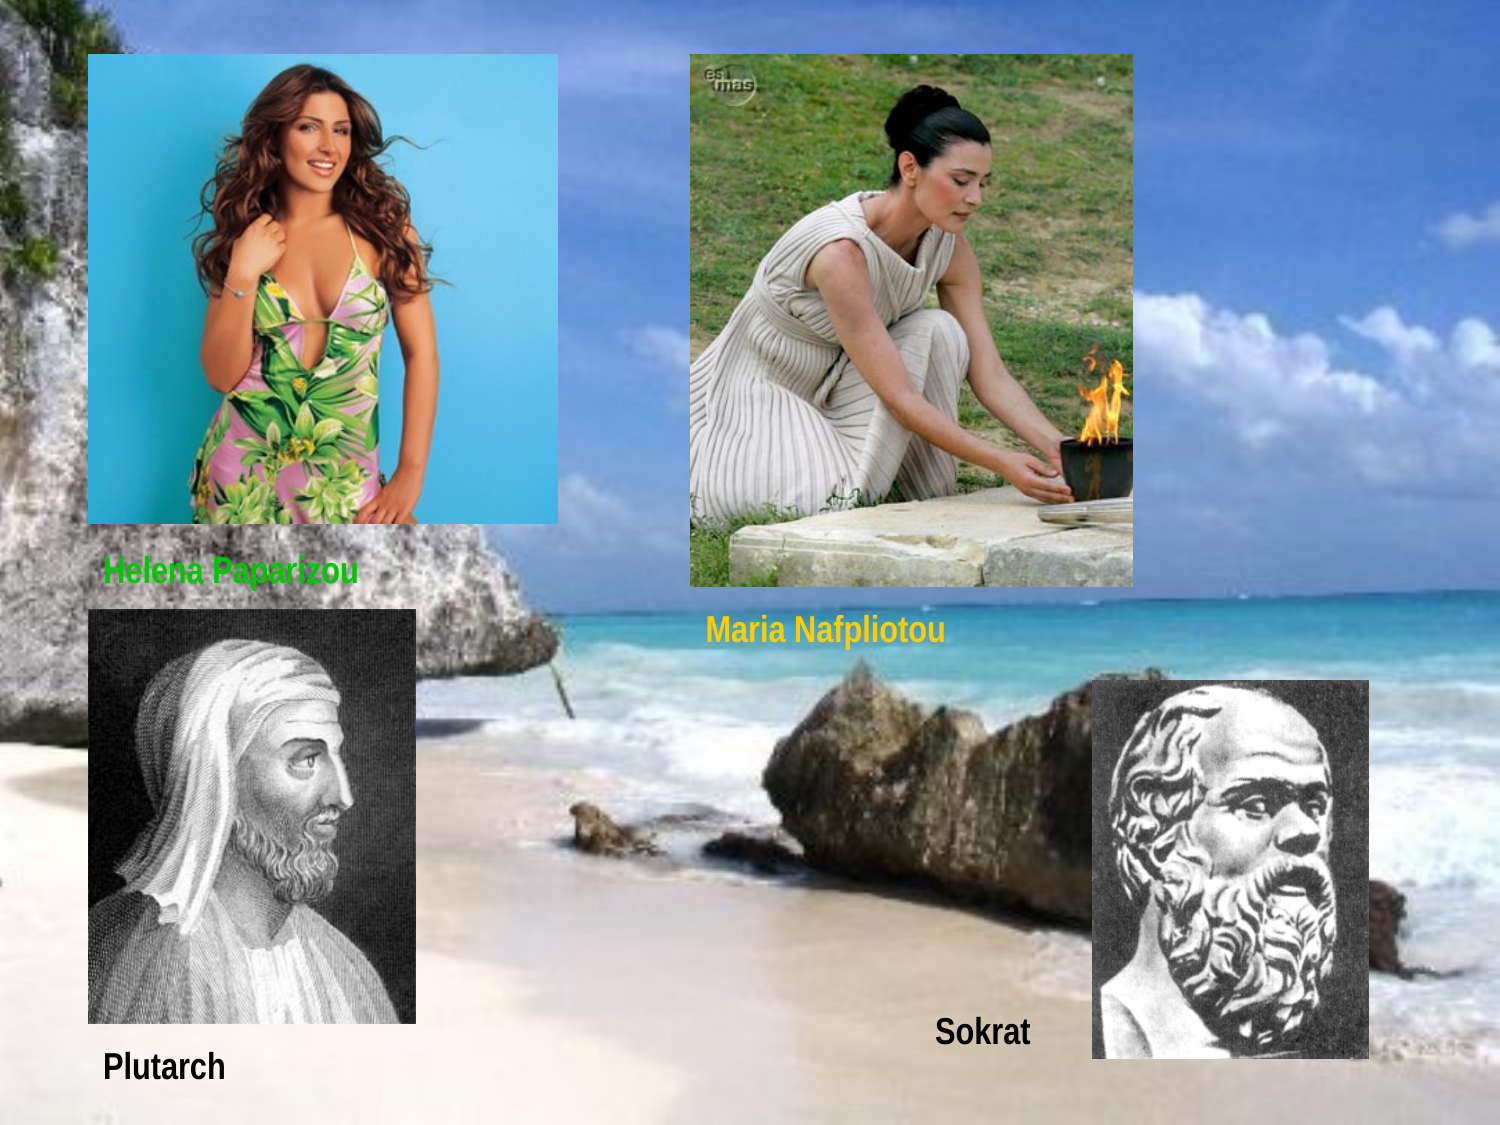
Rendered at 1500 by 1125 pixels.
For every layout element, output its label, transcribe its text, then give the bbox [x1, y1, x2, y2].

text_box Helena Paparizou [88, 538, 550, 599]
text_box Plutarch [88, 1034, 420, 1095]
text_box Maria Nafpliotou [690, 597, 1129, 658]
text_box Sokrat [690, 999, 1069, 1060]
picture [0, 0, 1500, 1125]
